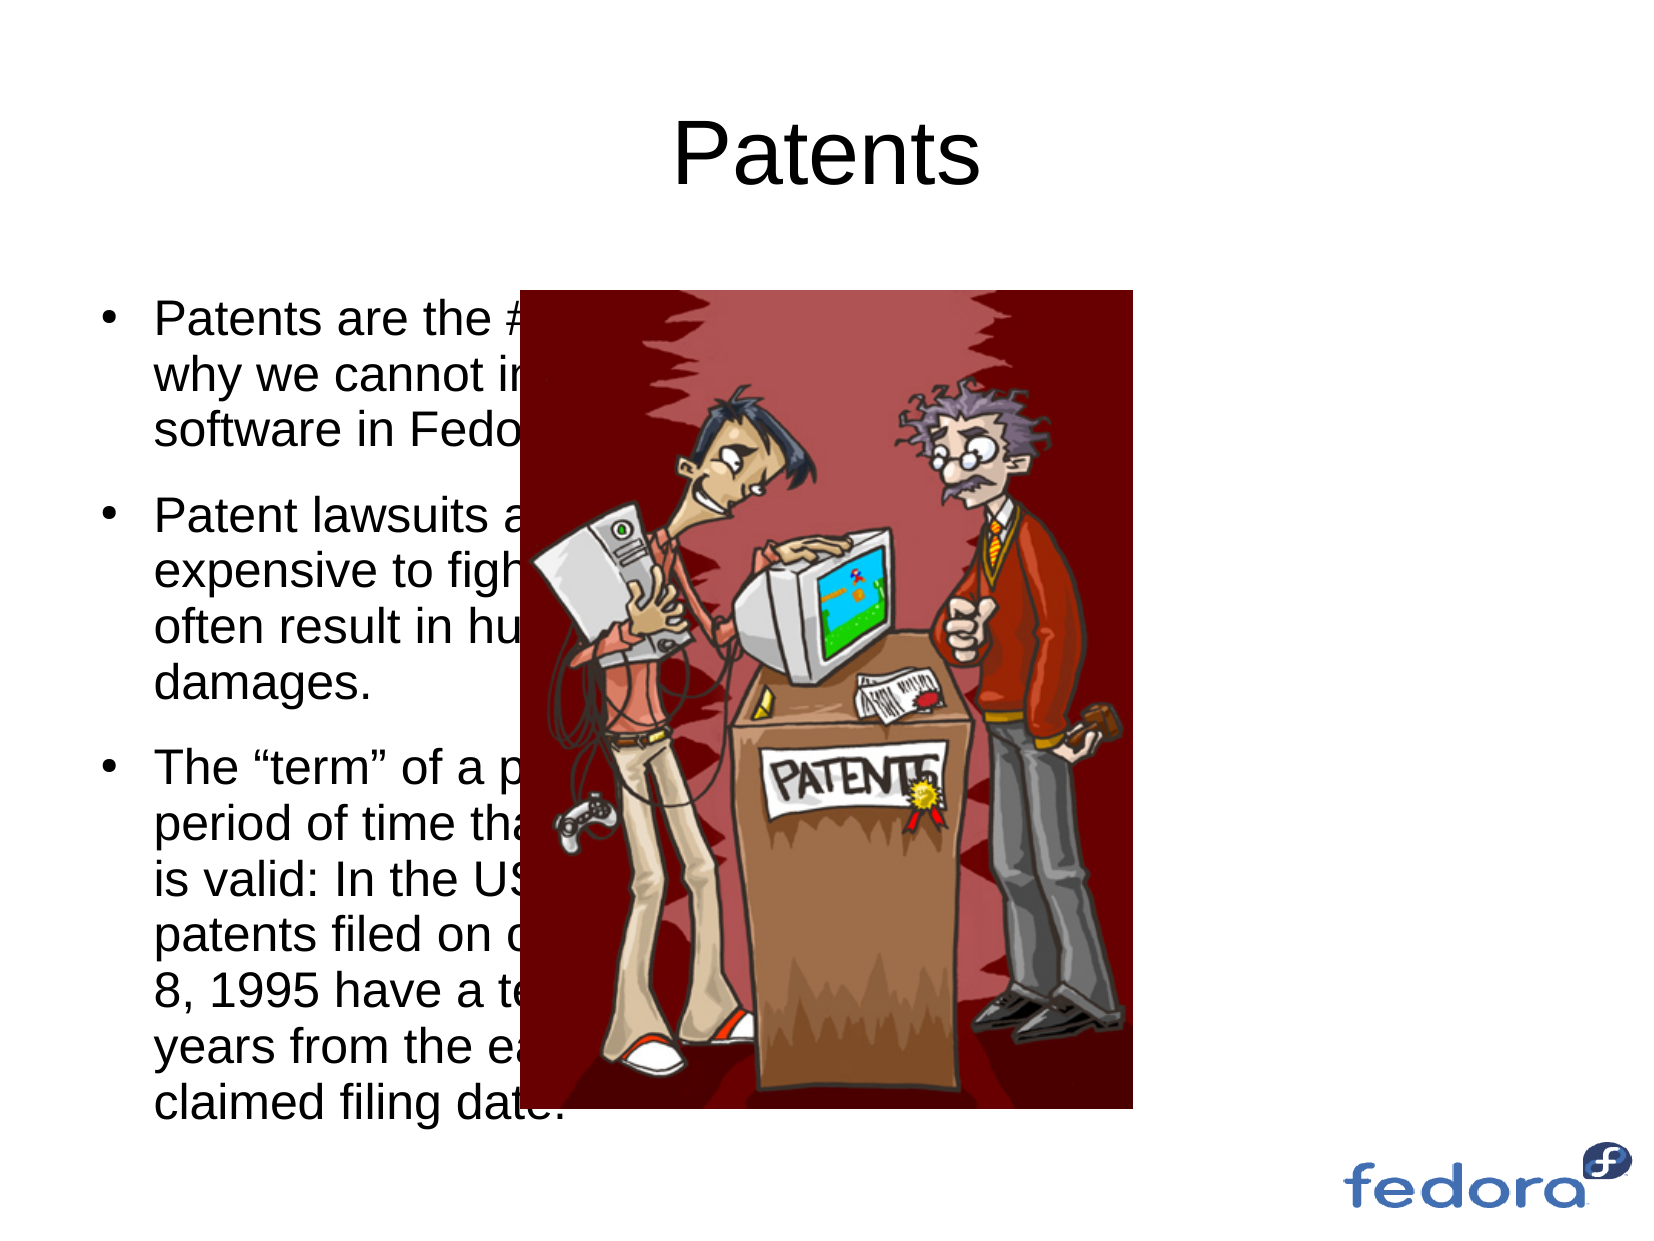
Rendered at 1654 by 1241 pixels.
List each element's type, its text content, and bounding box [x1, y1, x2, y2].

picture [507, 290, 1515, 1109]
title Patents [82, 56, 1571, 250]
list Patents are the #2 reason why we cannot include some software in Fedora Patent lawsuits are extremely expensive to fight and very often result in huge $$$ damages. The “term” of a patent is the period of time that the patent is valid: In the US, software patents filed on or after June 8, 1995 have a term of 20 years from the earliest claimed filing date. [82, 290, 809, 1130]
picture [1332, 1124, 1651, 1227]
